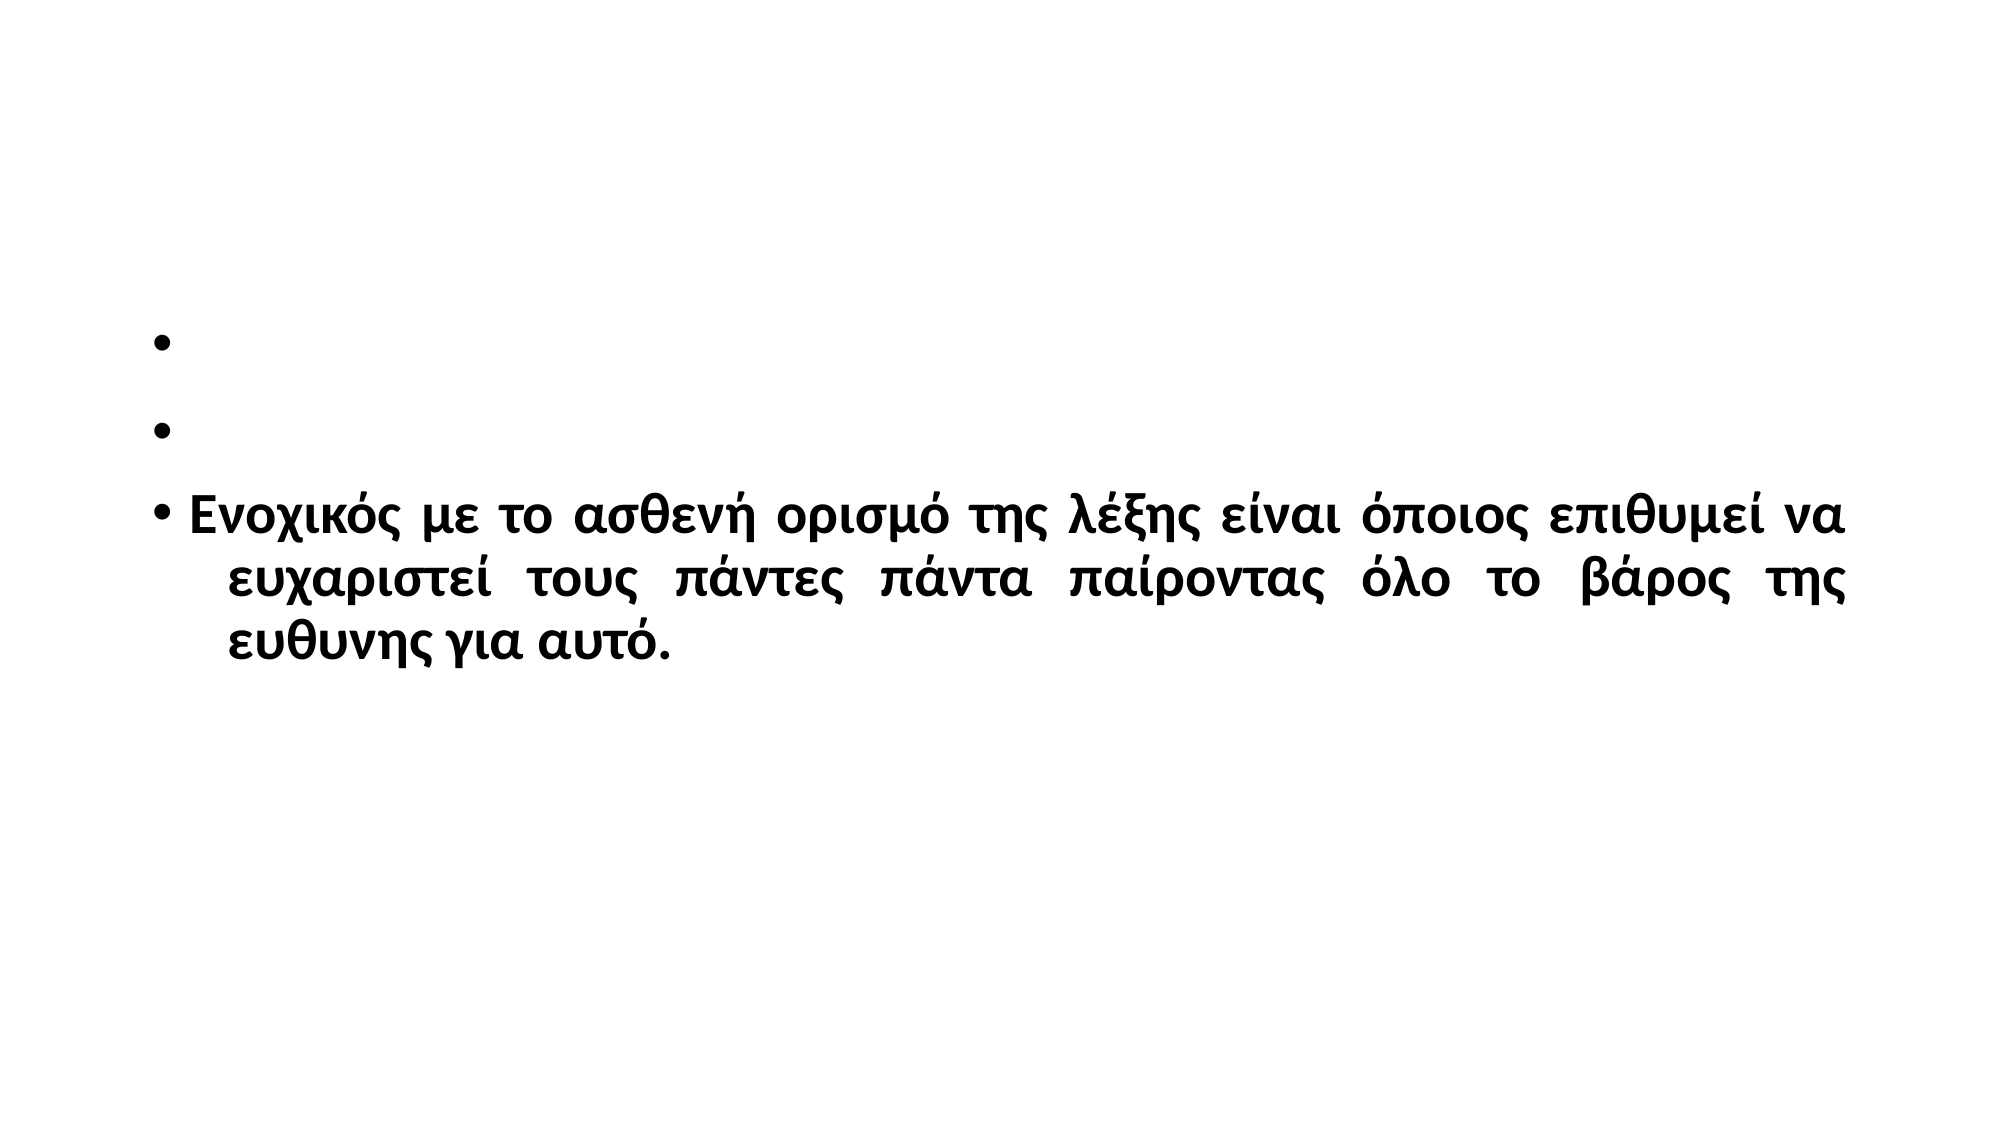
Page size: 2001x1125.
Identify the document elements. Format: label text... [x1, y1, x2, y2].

list Ενοχικός με το ασθενή ορισμό της λέξης είναι όποιος επιθυμεί να ευχαριστεί τους πάντες πάντα παίροντας όλο το βάρος της ευθυνης για αυτό. [137, 299, 1863, 1014]
